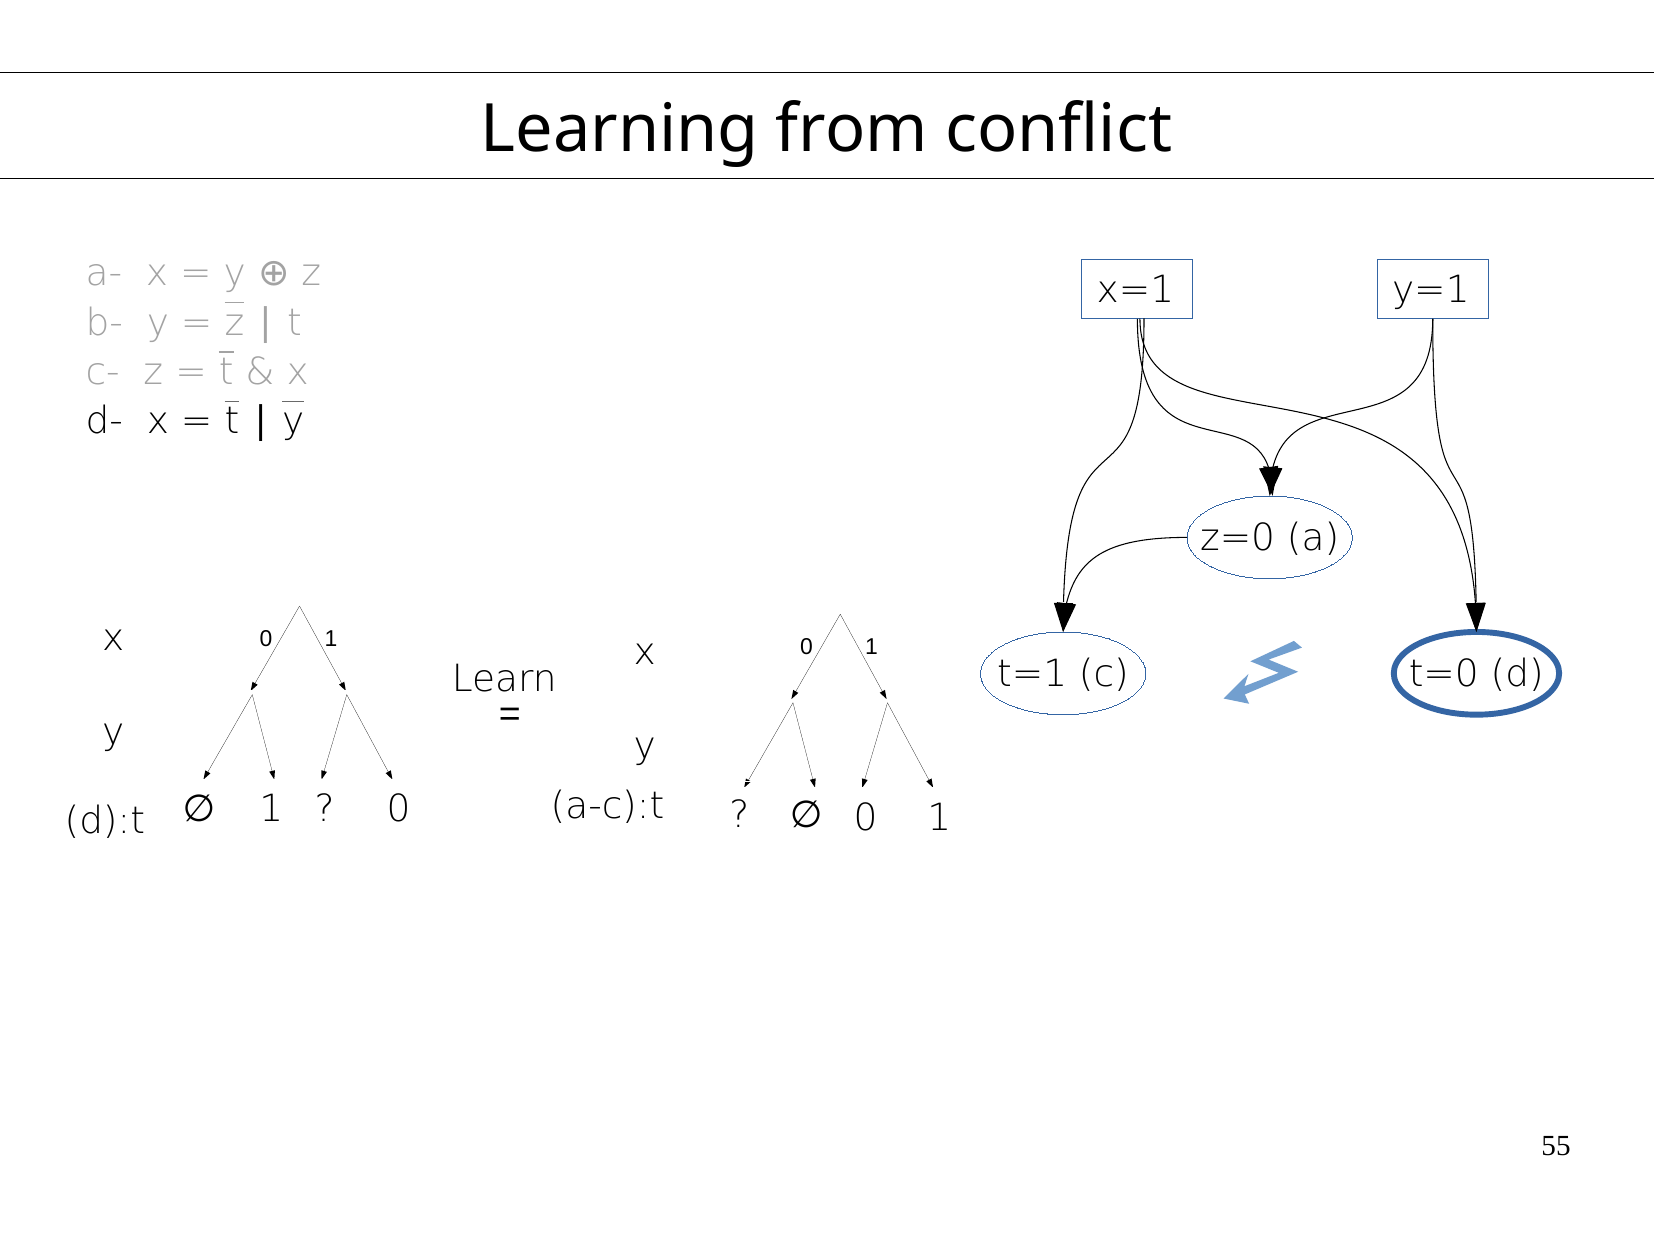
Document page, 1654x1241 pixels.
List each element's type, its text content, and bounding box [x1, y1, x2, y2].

text_box x [618, 622, 662, 682]
text_box z=0 (a) [1187, 496, 1353, 579]
text_box y=1 [1377, 259, 1489, 319]
text_box 0 [371, 779, 426, 839]
text_box a- x = y ⊕ z b- y = z ∣ t c- z = t & x d- x = t ∣ y [70, 243, 414, 453]
text_box [1223, 640, 1302, 704]
text_box 1 [850, 625, 893, 667]
text_box x=1 [1081, 259, 1193, 319]
text_box ∅ [775, 785, 838, 845]
text_box 0 [838, 787, 893, 847]
text_box 0 [785, 625, 828, 667]
text_box x [87, 608, 130, 668]
text_box = [484, 709, 536, 742]
text_box 1 [912, 787, 966, 847]
text_box y [87, 702, 130, 762]
text_box Learning from conflict [0, 72, 1654, 166]
text_box (a-c):t [530, 776, 686, 835]
text_box 0 [244, 617, 288, 659]
text_box ? [714, 785, 765, 845]
text_box [47, 243, 355, 402]
text_box ∅ [168, 779, 231, 839]
text_box 1 [309, 617, 353, 659]
text_box (d):t [49, 791, 169, 851]
text_box Learn [437, 649, 572, 709]
text_box 1 [244, 779, 298, 839]
text_box t=1 (c) [980, 632, 1146, 715]
text_box t=0 (d) [1393, 631, 1560, 715]
text_box ? [298, 779, 352, 839]
text_box y [618, 716, 662, 776]
